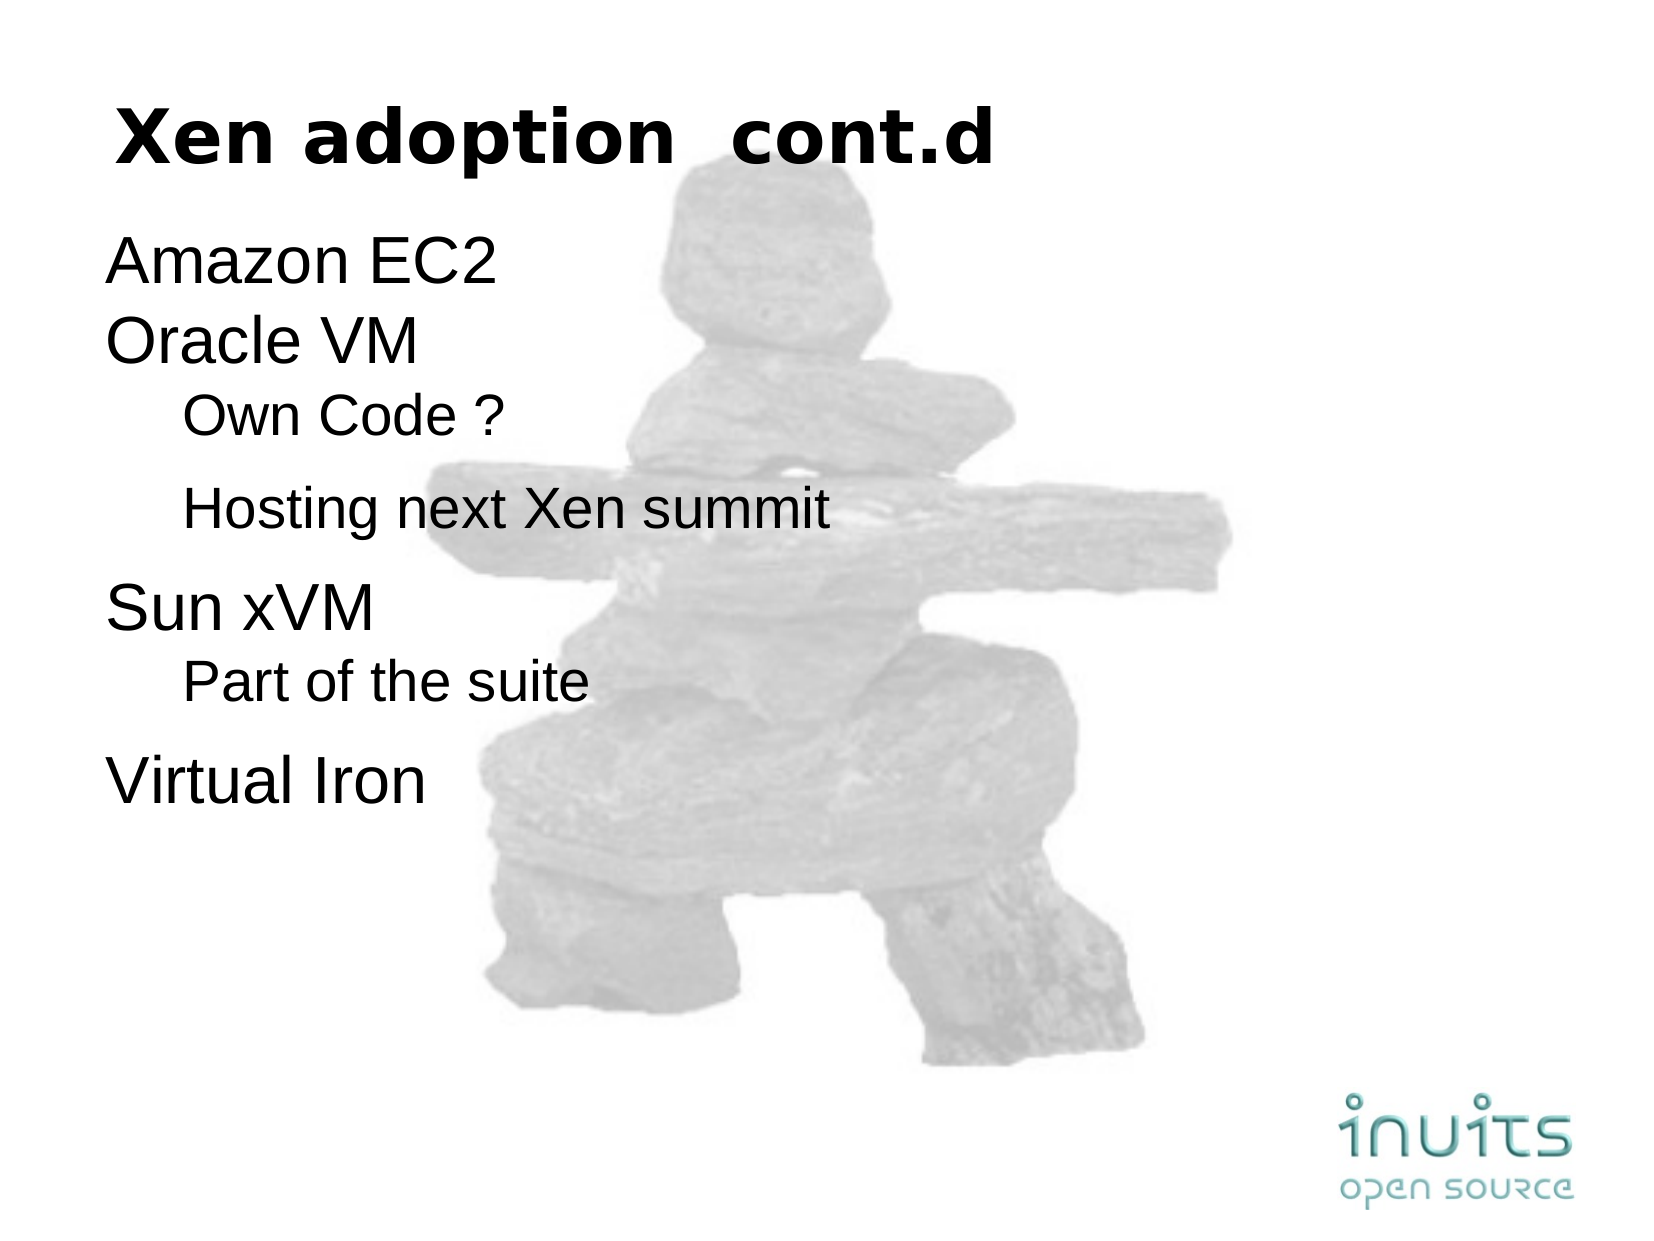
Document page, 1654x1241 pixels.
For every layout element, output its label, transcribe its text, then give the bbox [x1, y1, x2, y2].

title Xen adoption cont.d [100, 86, 1434, 209]
list Amazon EC2 Oracle VM Own Code ? Hosting next Xen summit Sun xVM Part of the suite Virtual Iron [73, 210, 1614, 1147]
picture [1337, 1147, 1576, 1210]
